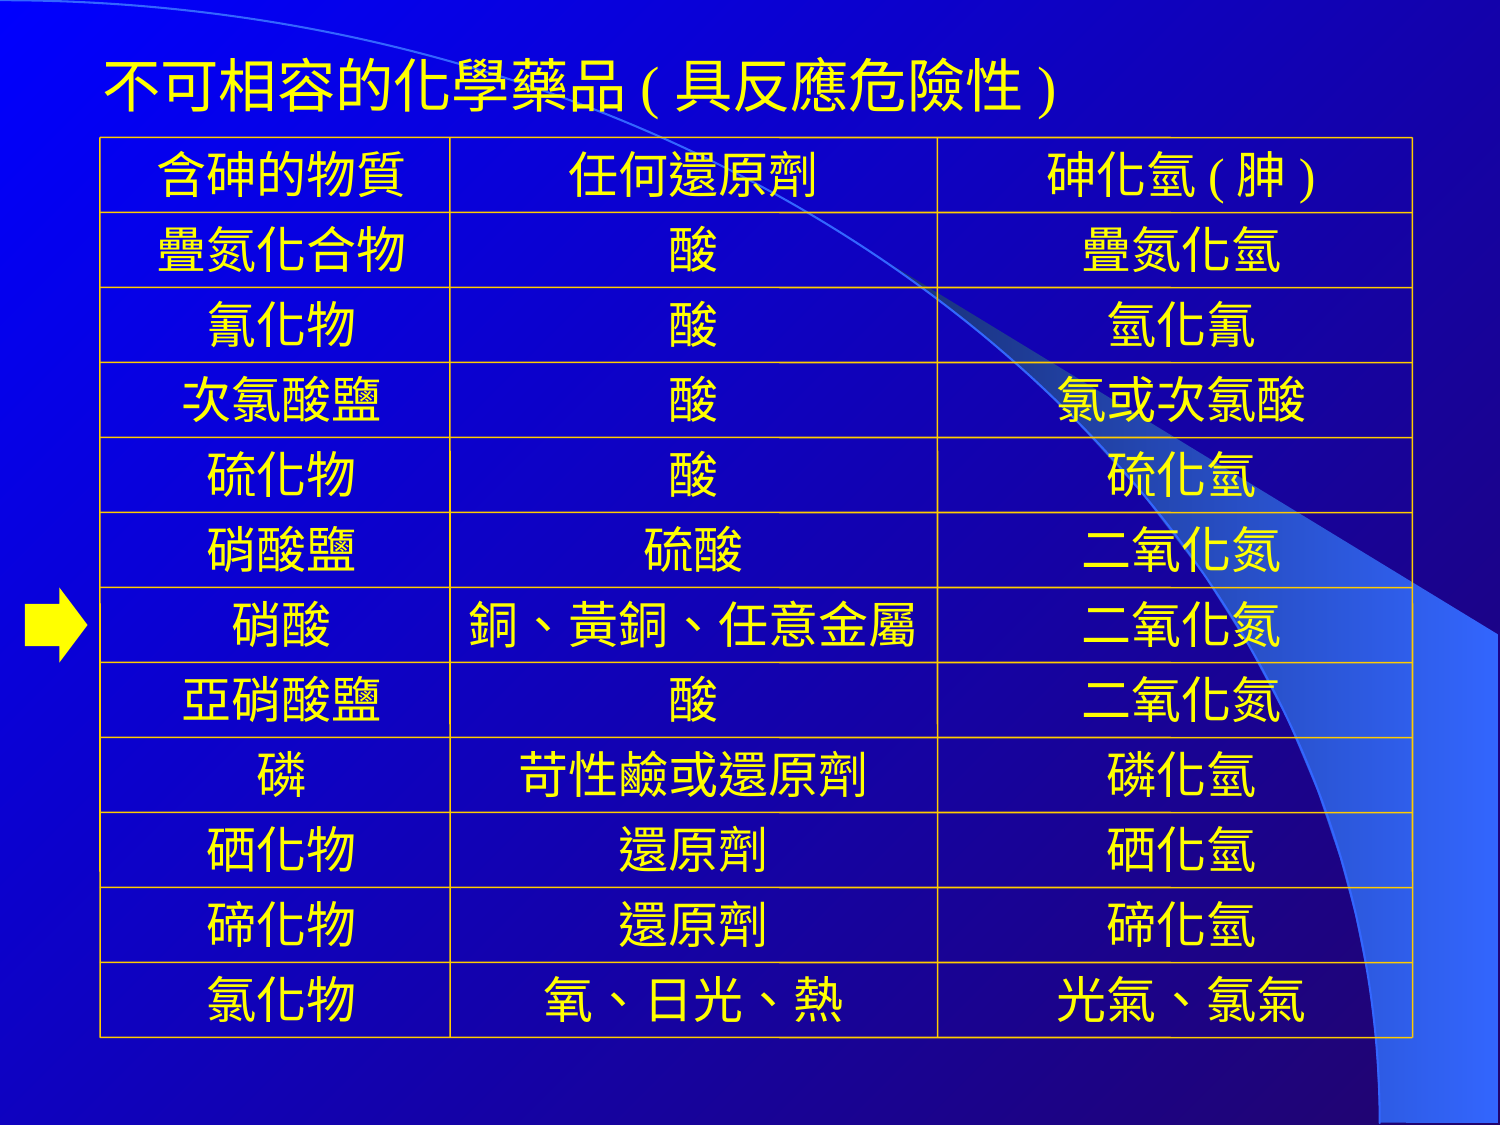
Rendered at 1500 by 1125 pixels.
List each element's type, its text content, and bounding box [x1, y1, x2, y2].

text_box 氰化物 [200, 287, 363, 360]
text_box 苛性鹼或還原劑 [512, 737, 875, 810]
text_box 亞硝酸鹽 [174, 662, 387, 735]
text_box 硝酸鹽 [200, 512, 363, 585]
text_box 任何還原劑 [562, 137, 825, 210]
text_box 硝酸 [225, 587, 337, 660]
text_box 硫化物 [200, 437, 363, 510]
text_box 硫酸 [637, 512, 750, 585]
text_box 含砷的物質 [150, 137, 412, 210]
text_box 砷化氫(胂) [1058, 137, 1304, 210]
text_box 酸 [662, 362, 725, 435]
text_box 硒化物 [200, 812, 363, 885]
text_box 硫化氫 [1100, 437, 1263, 510]
text_box 次氯酸鹽 [174, 362, 387, 435]
text_box 酸 [662, 437, 725, 510]
text_box 磷化氫 [1100, 737, 1263, 810]
text_box 不可相容的化學藥品(具反應危險性) [87, 41, 1032, 127]
text_box 硒化氫 [1100, 812, 1263, 885]
text_box 酸 [662, 212, 725, 285]
text_box 疊氮化合物 [150, 212, 412, 285]
text_box 二氧化氮 [1074, 512, 1287, 585]
text_box [24, 587, 88, 663]
text_box 二氧化氮 [1074, 662, 1287, 735]
text_box 還原劑 [612, 887, 775, 960]
text_box 疊氮化氫 [1074, 212, 1287, 285]
text_box 氧、日光、熱 [537, 962, 850, 1035]
text_box 磷 [249, 737, 312, 810]
text_box 酸 [662, 287, 725, 360]
text_box 碲化物 [200, 887, 363, 960]
text_box 二氧化氮 [1074, 587, 1287, 660]
text_box 光氣、氯氣 [1050, 962, 1312, 1035]
text_box 氫化氰 [1100, 287, 1263, 360]
text_box 碲化氫 [1100, 887, 1263, 960]
text_box 銅、黃銅、任意金屬 [462, 587, 925, 660]
text_box 酸 [662, 662, 725, 735]
text_box 還原劑 [612, 812, 775, 885]
text_box 氯化物 [200, 962, 363, 1035]
text_box 氯或次氯酸 [1050, 362, 1312, 435]
